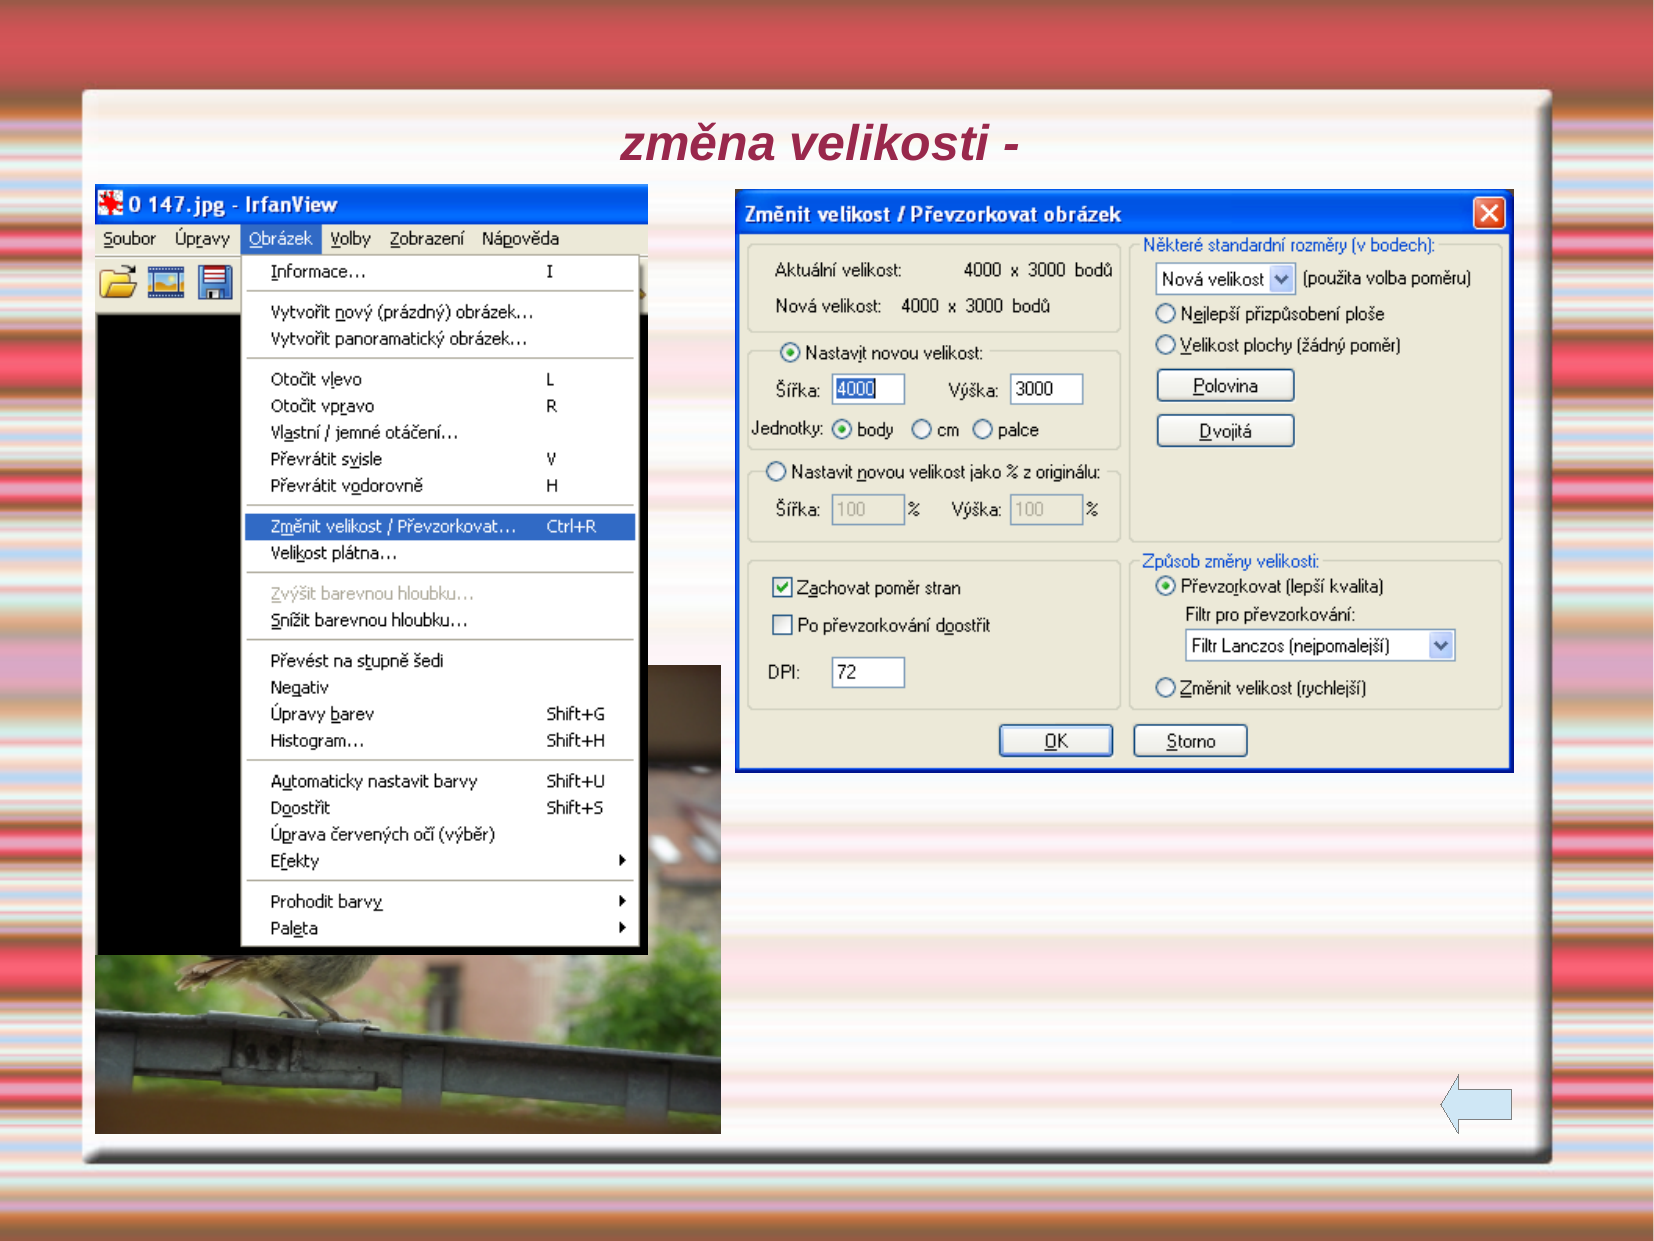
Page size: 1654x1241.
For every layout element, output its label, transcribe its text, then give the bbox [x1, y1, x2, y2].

text_box [1440, 1074, 1512, 1134]
picture [0, 0, 1654, 1241]
title změna velikosti - [121, 50, 1534, 237]
